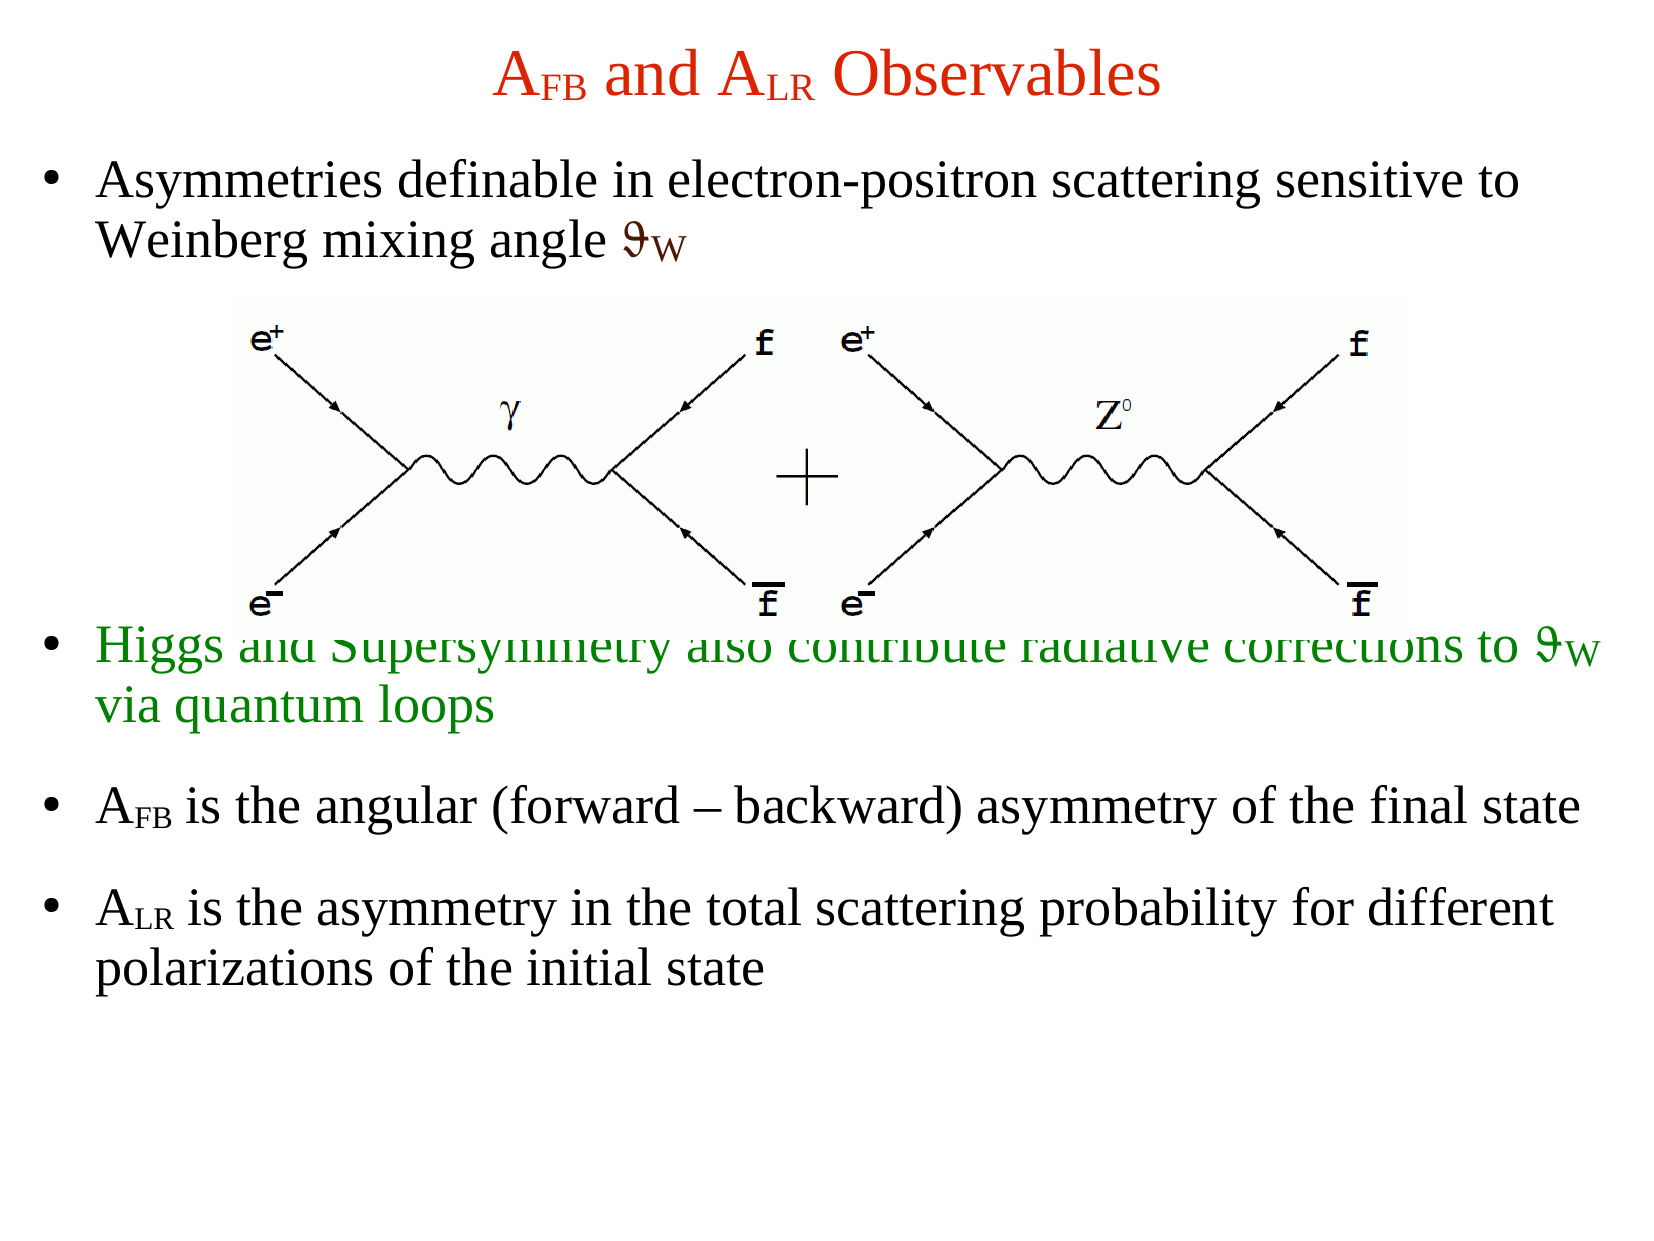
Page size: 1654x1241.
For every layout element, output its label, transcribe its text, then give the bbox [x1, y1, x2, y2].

title AFB and ALR Observables [121, 0, 1534, 150]
picture [231, 299, 1409, 640]
list Asymmetries definable in electron-positron scattering sensitive to Weinberg mixing angle ϑW Higgs and Supersymmetry also contribute radiative corrections to ϑW via quantum loops AFB is the angular (forward – backward) asymmetry of the final state ALR is the asymmetry in the total scattering probability for different polarizations of the initial state [24, 149, 1645, 1198]
